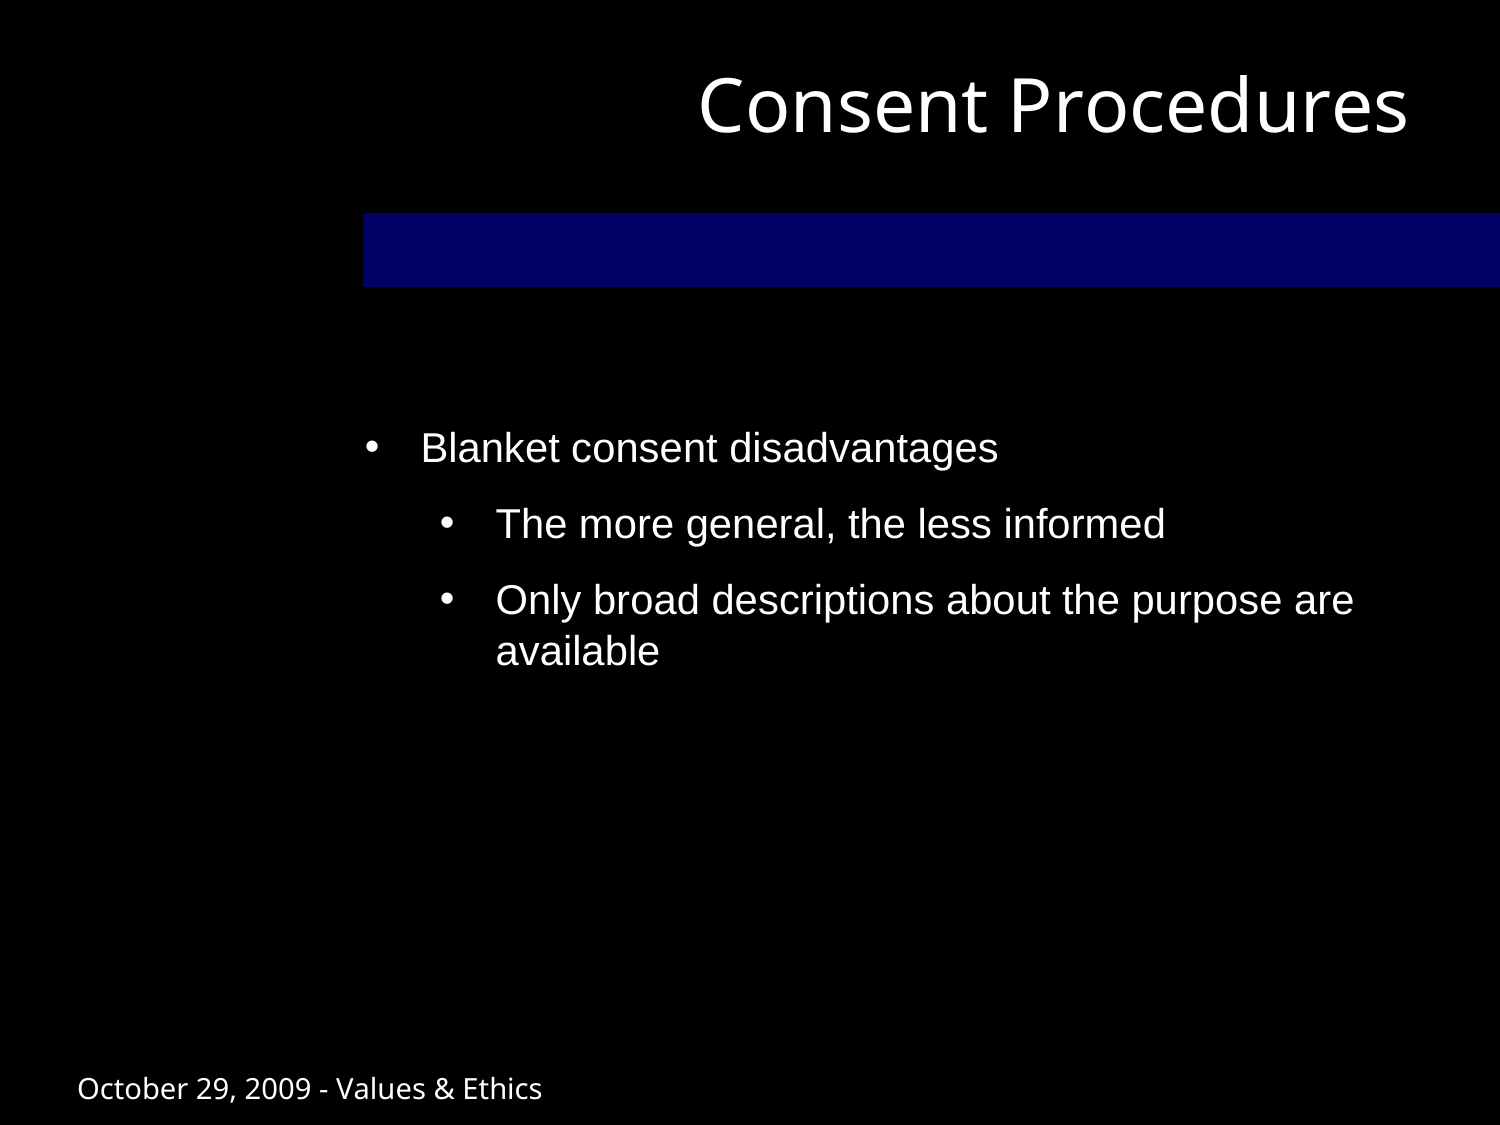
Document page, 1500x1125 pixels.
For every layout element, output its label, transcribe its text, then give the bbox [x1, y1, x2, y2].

text_box [362, 212, 1500, 288]
text_box Consent Procedures [349, 49, 1426, 156]
text_box October 29, 2009 - Values & Ethics [62, 1062, 638, 1113]
text_box Blanket consent disadvantages The more general, the less informed Only broad descriptions about the purpose are available [349, 337, 1426, 682]
